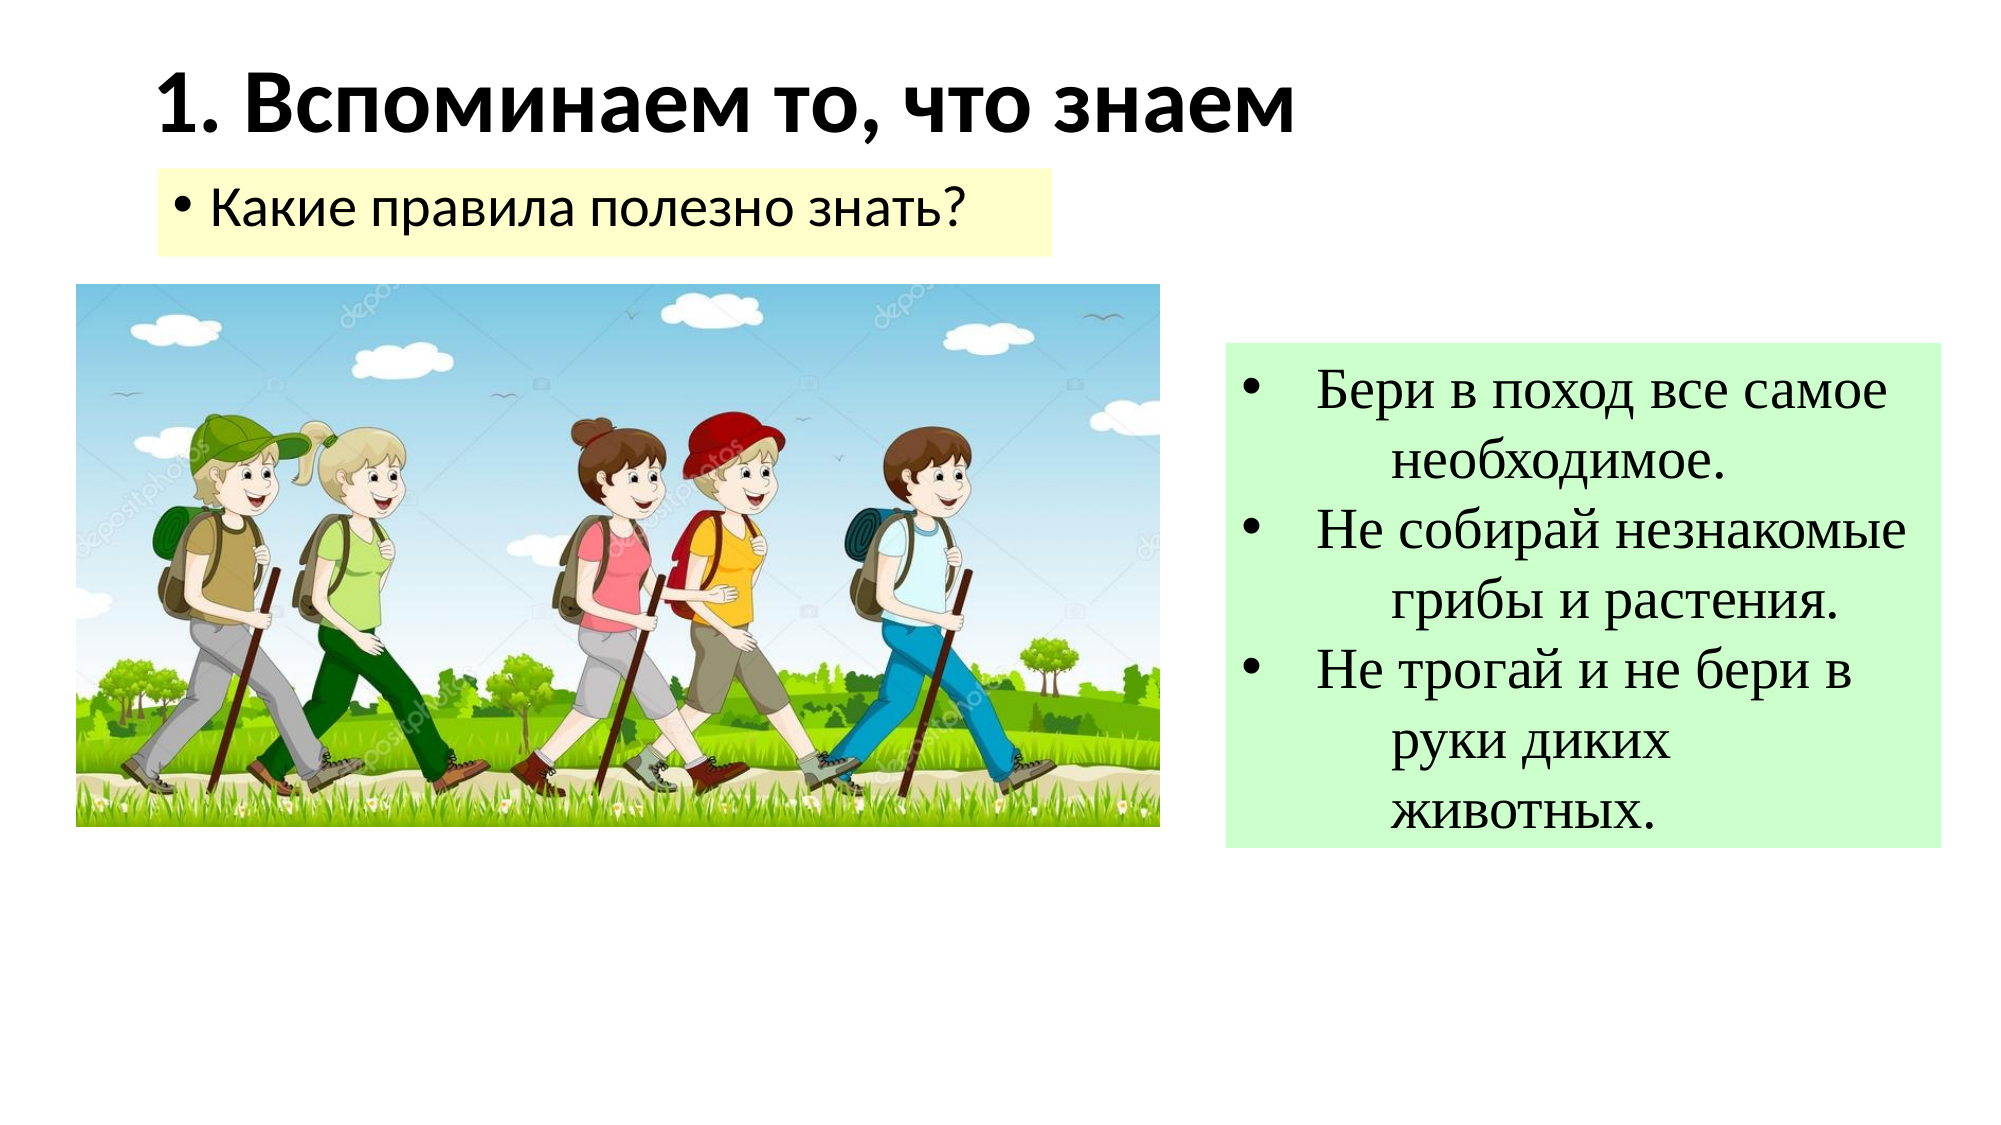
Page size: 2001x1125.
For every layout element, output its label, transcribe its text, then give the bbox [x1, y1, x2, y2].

title 1. Вспоминаем то, что знаем [137, 36, 1863, 169]
picture [76, 284, 1160, 827]
text_box Бери в поход все самое необходимое. Не собирай незнакомые грибы и растения. Не трогай и не бери в руки диких животных. [1226, 342, 1942, 783]
list Какие правила полезно знать? [157, 168, 1052, 257]
